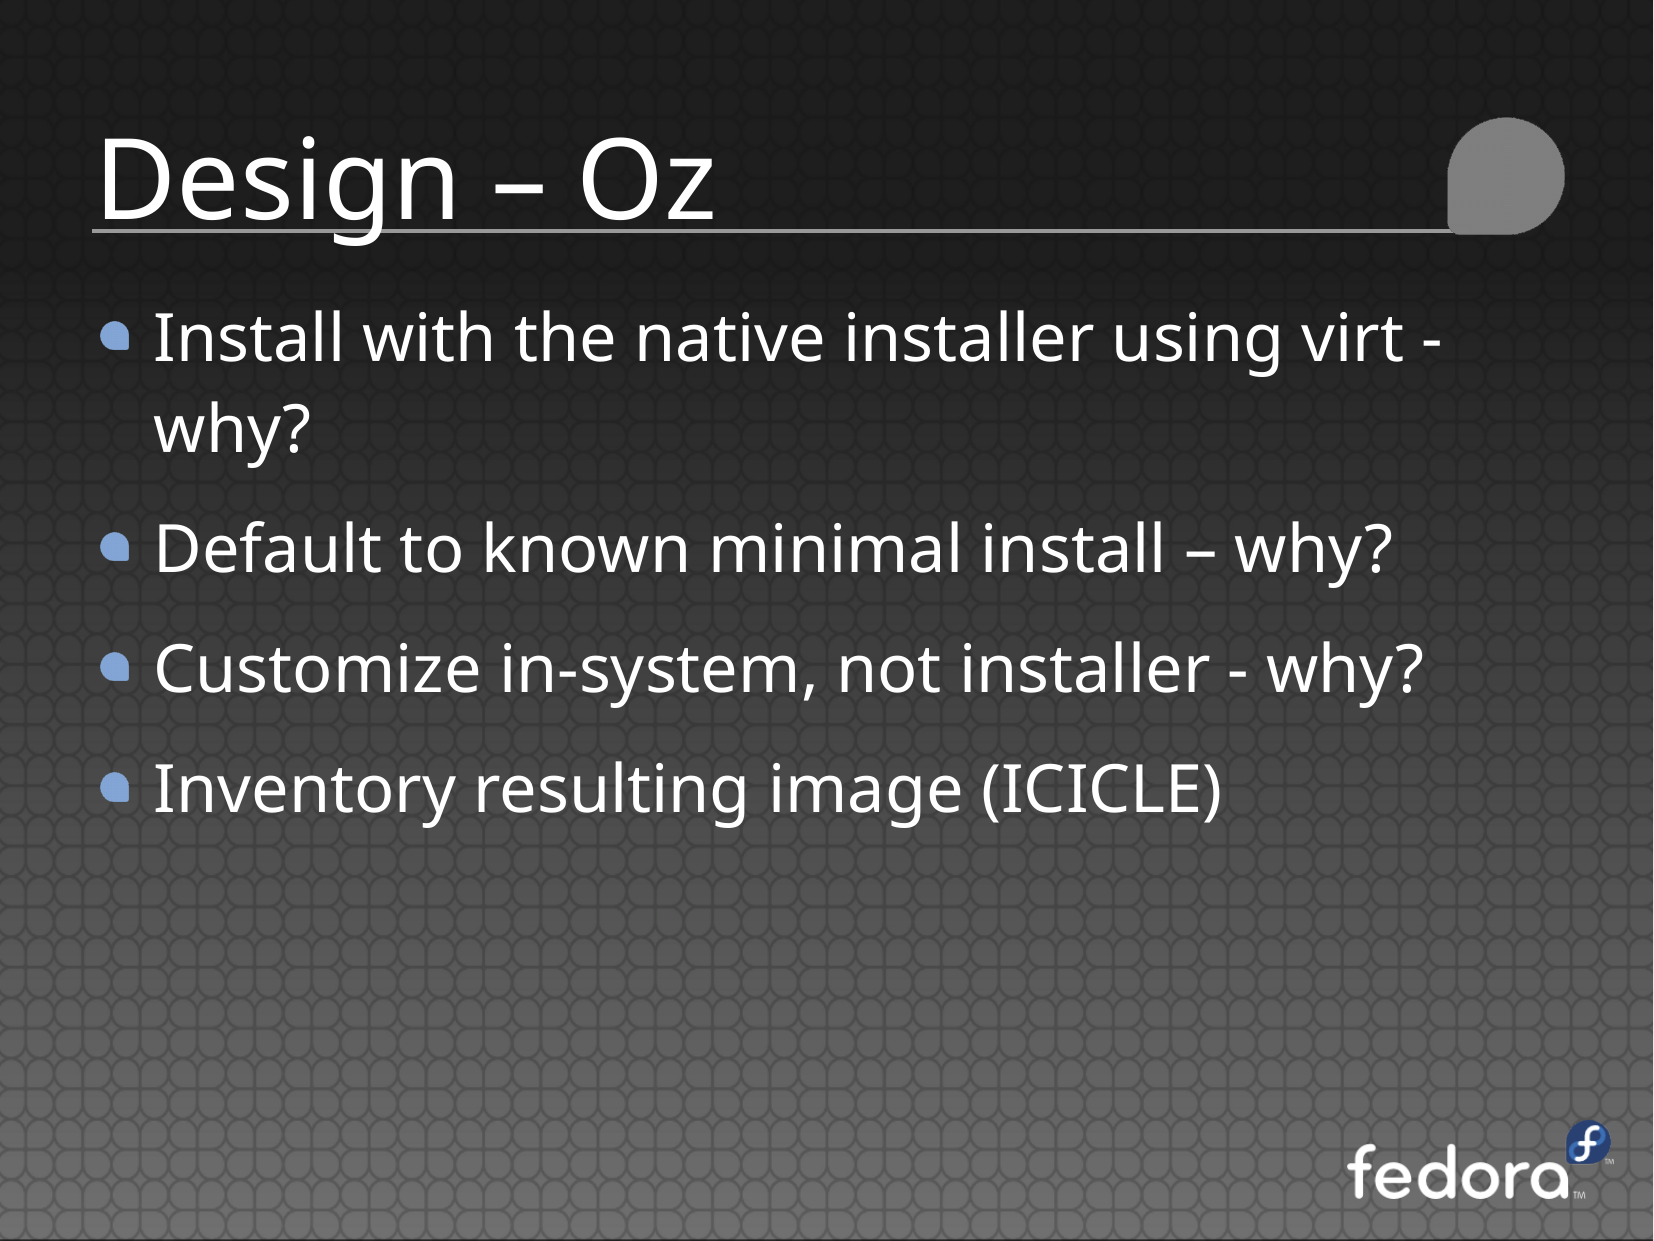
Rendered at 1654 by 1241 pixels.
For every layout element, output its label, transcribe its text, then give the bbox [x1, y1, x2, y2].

title Design – Oz [94, 100, 1425, 251]
picture [0, 0, 1654, 1241]
list Install with the native installer using virt - why? Default to known minimal install – why? Customize in-system, not installer - why? Inventory resulting image (ICICLE) [82, 290, 1571, 1095]
